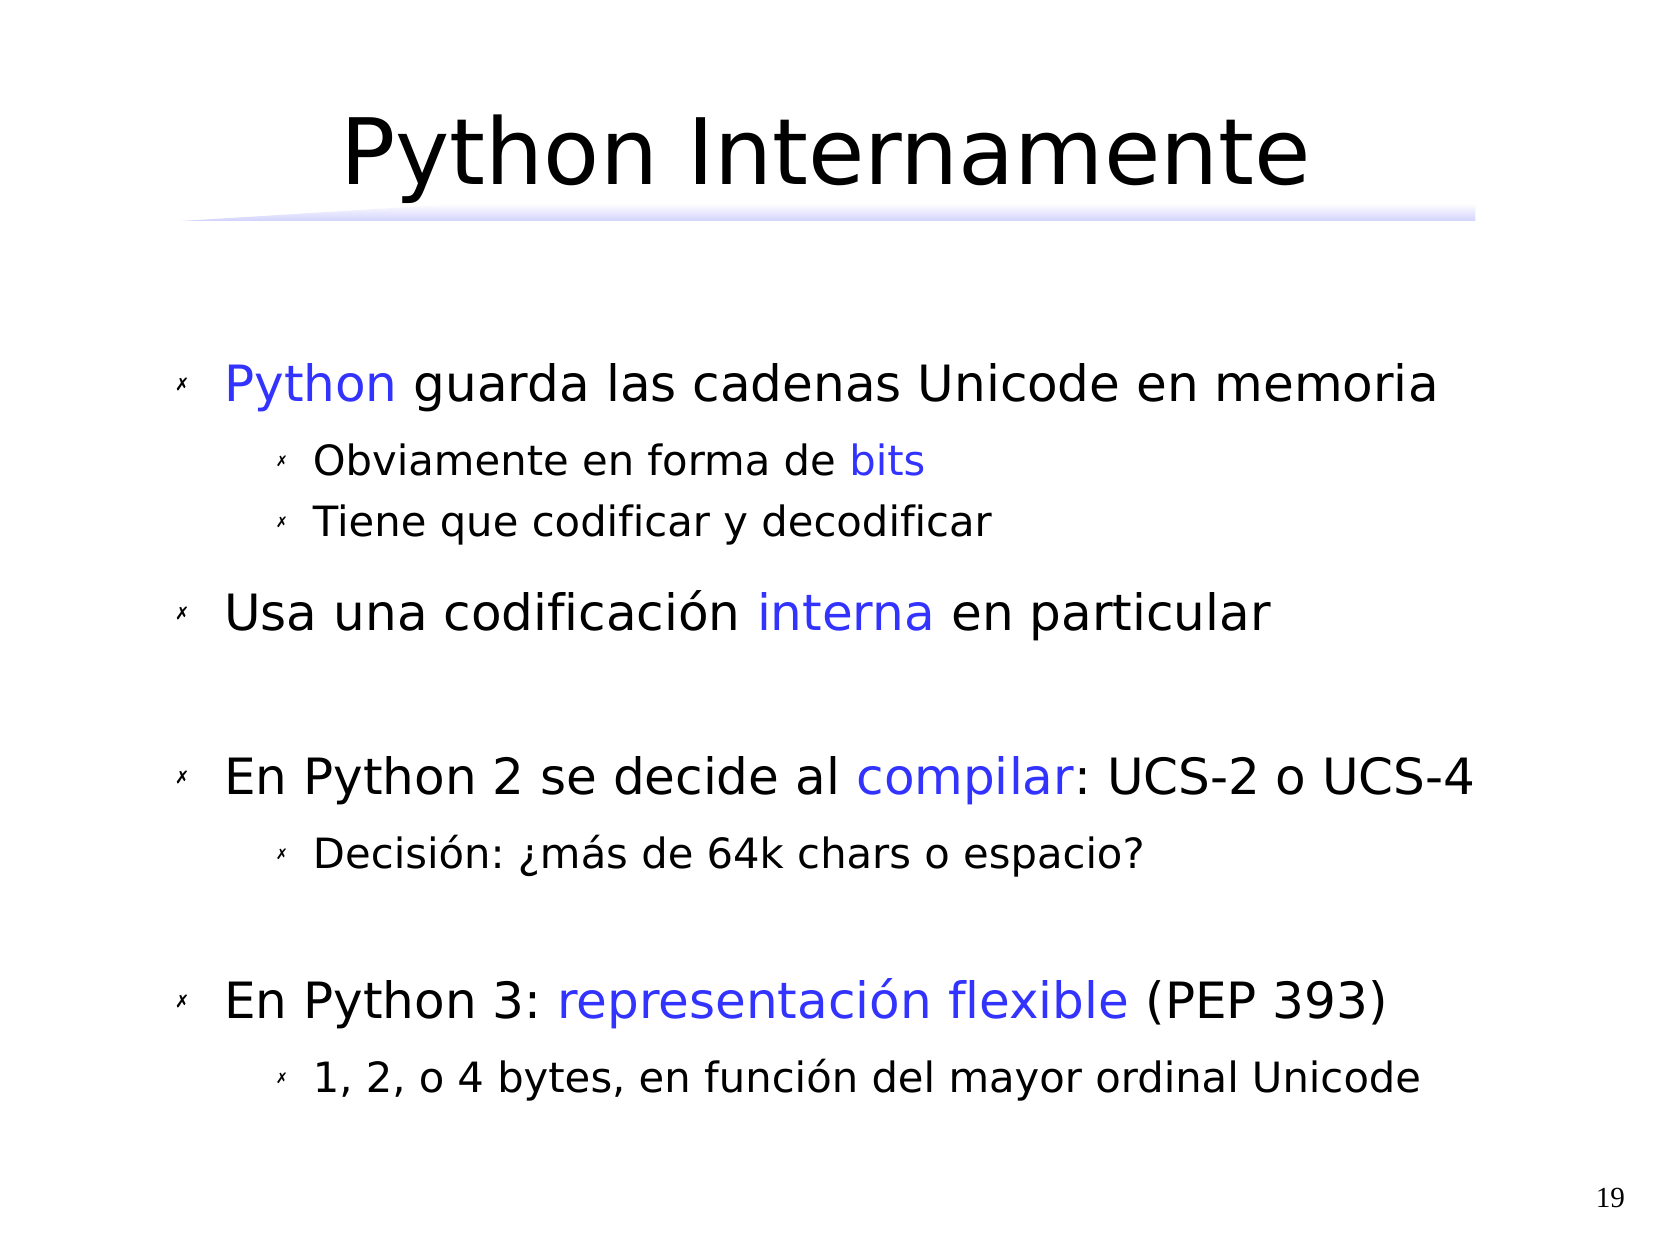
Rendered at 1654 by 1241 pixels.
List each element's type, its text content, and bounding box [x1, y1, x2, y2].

title Python Internamente [82, 49, 1571, 257]
list Python guarda las cadenas Unicode en memoria Obviamente en forma de bits Tiene que codificar y decodificar Usa una codificación interna en particular En Python 2 se decide al compilar: UCS-2 o UCS-4 Decisión: ¿más de 64k chars o espacio? En Python 3: representación flexible (PEP 393) 1, 2, o 4 bytes, en función del mayor ordinal Unicode [82, 290, 1536, 1241]
